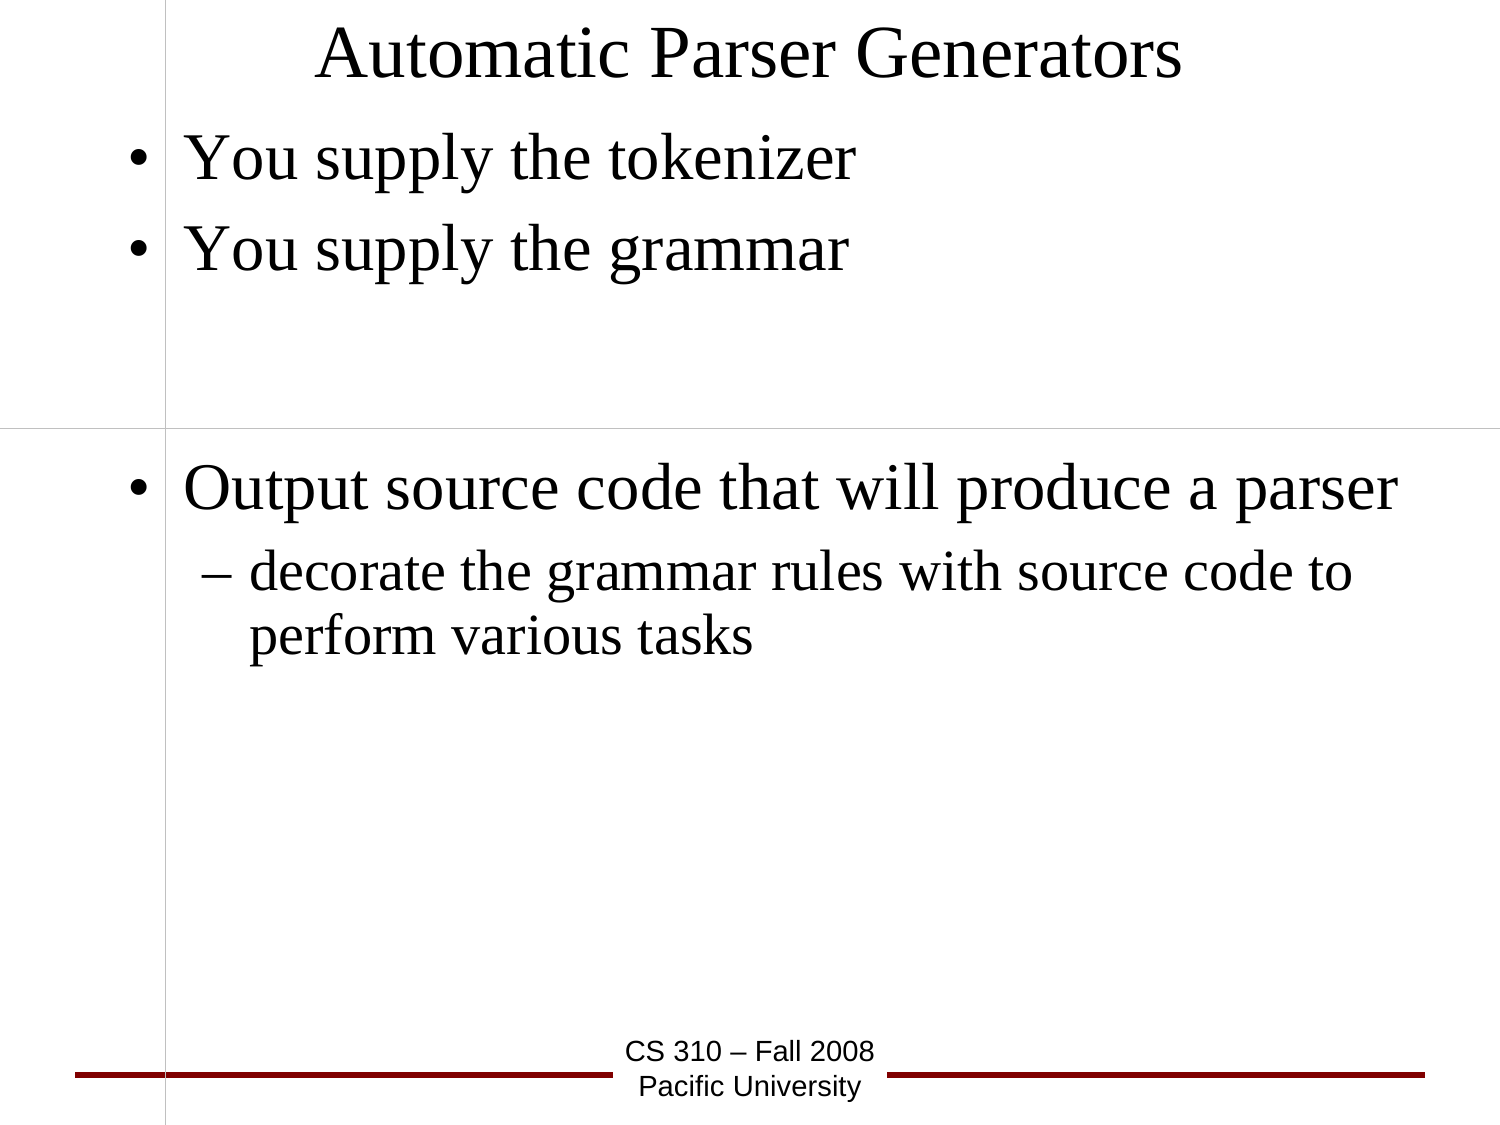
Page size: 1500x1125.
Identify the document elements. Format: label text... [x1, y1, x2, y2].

list You supply the tokenizer You supply the grammar Output source code that will produce a parser decorate the grammar rules with source code to perform various tasks [112, 112, 1450, 1048]
title Automatic Parser Generators [112, 2, 1388, 103]
